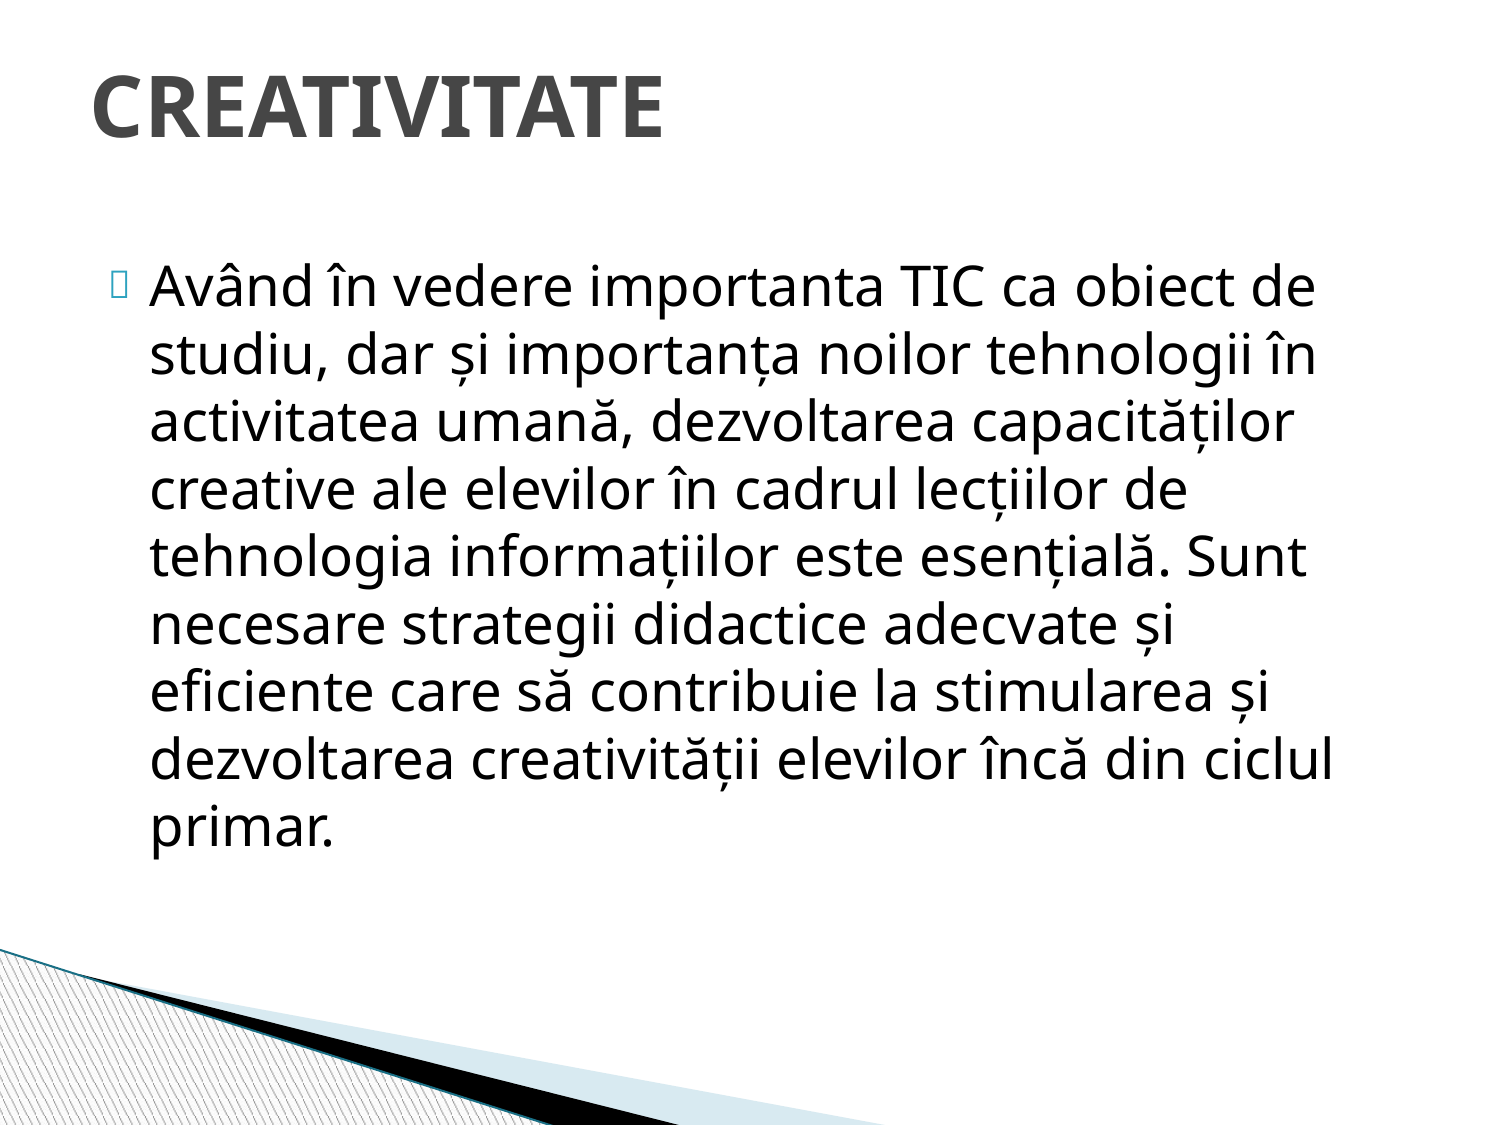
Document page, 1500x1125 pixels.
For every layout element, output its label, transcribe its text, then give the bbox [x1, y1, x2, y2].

picture [0, 952, 543, 1125]
title CREATIVITATE [75, 45, 1425, 233]
list Având în vedere importanta TIC ca obiect de studiu, dar și importanța noilor tehnologii în activitatea umană, dezvoltarea capacităților creative ale elevilor în cadrul lecțiilor de tehnologia informațiilor este esențială. Sunt necesare strategii didactice adecvate și eficiente care să contribuie la stimularea și dezvoltarea creativității elevilor încă din ciclul primar. [75, 243, 1425, 986]
